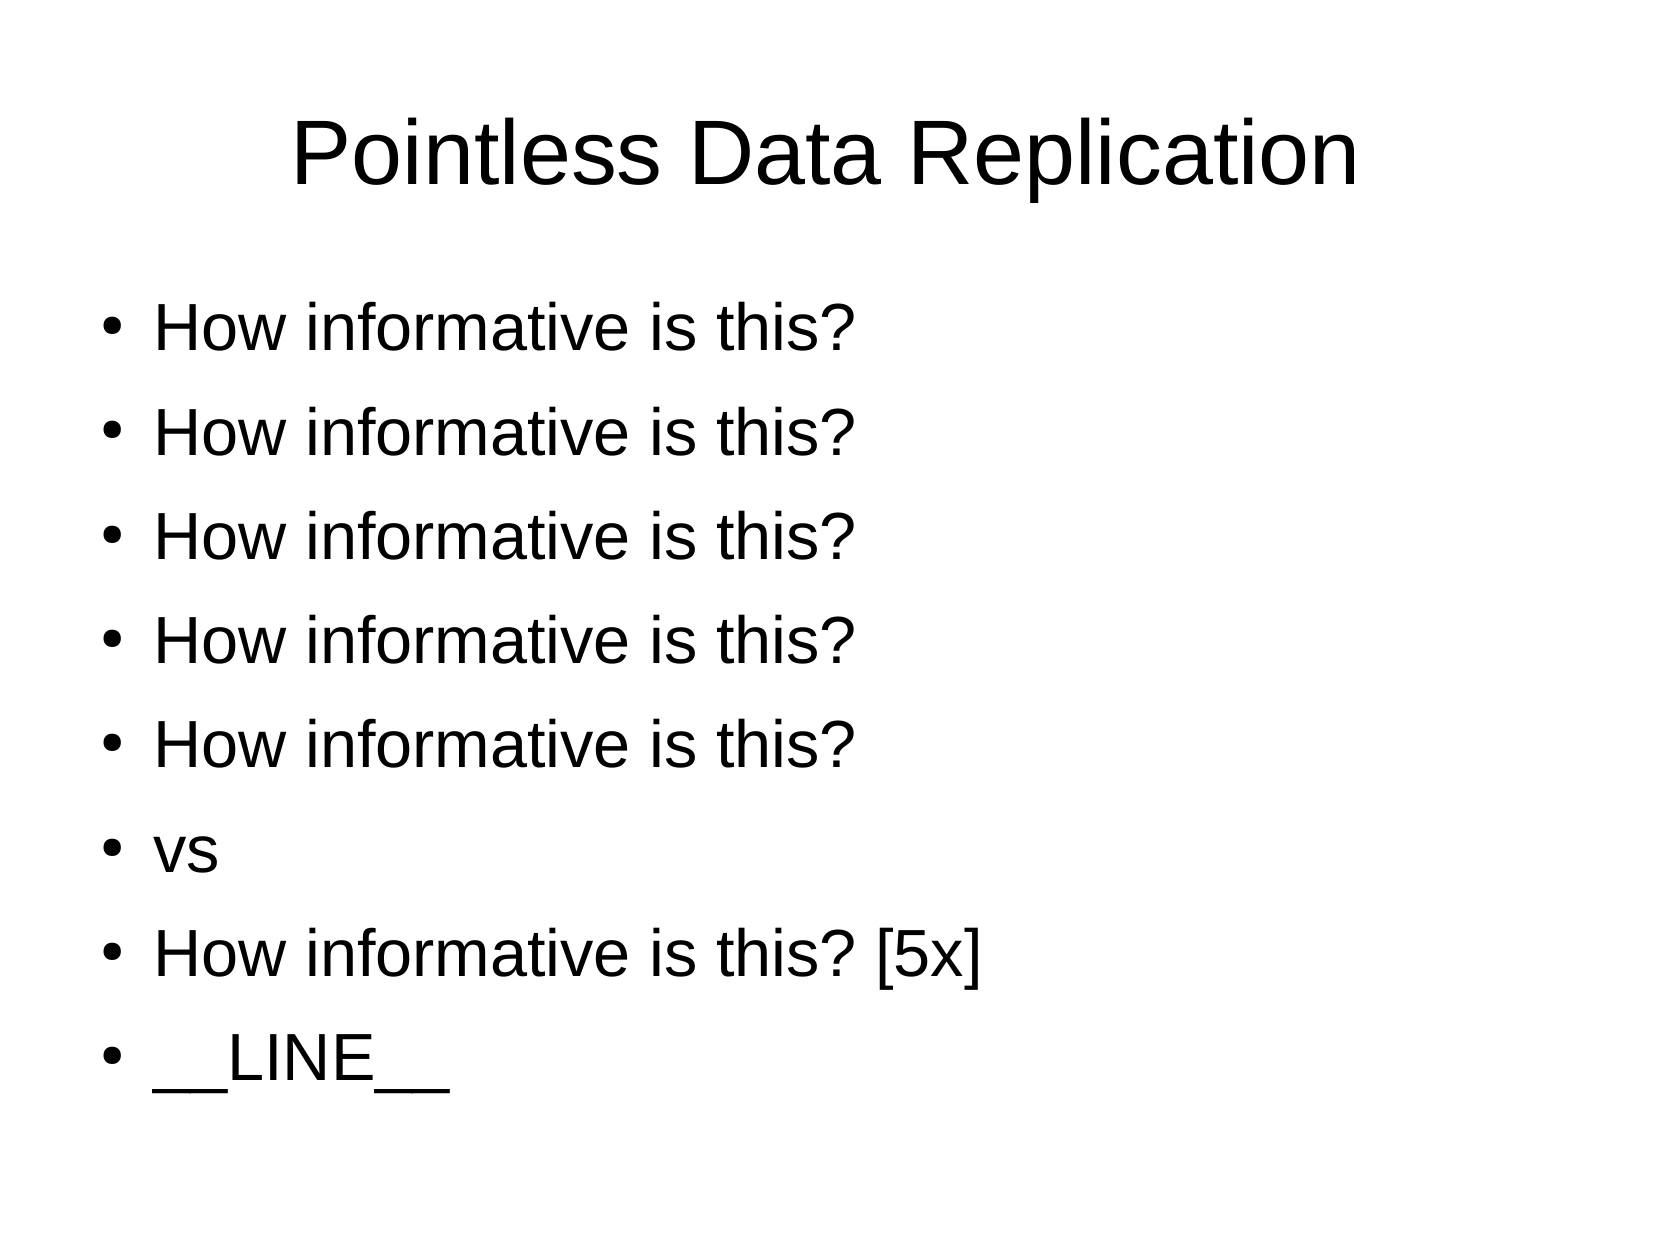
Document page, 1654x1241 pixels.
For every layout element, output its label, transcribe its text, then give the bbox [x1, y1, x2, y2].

list How informative is this? How informative is this? How informative is this? How informative is this? How informative is this? vs How informative is this? [5x] __LINE__ [82, 290, 1538, 1171]
title Pointless Data Replication [82, 49, 1571, 257]
